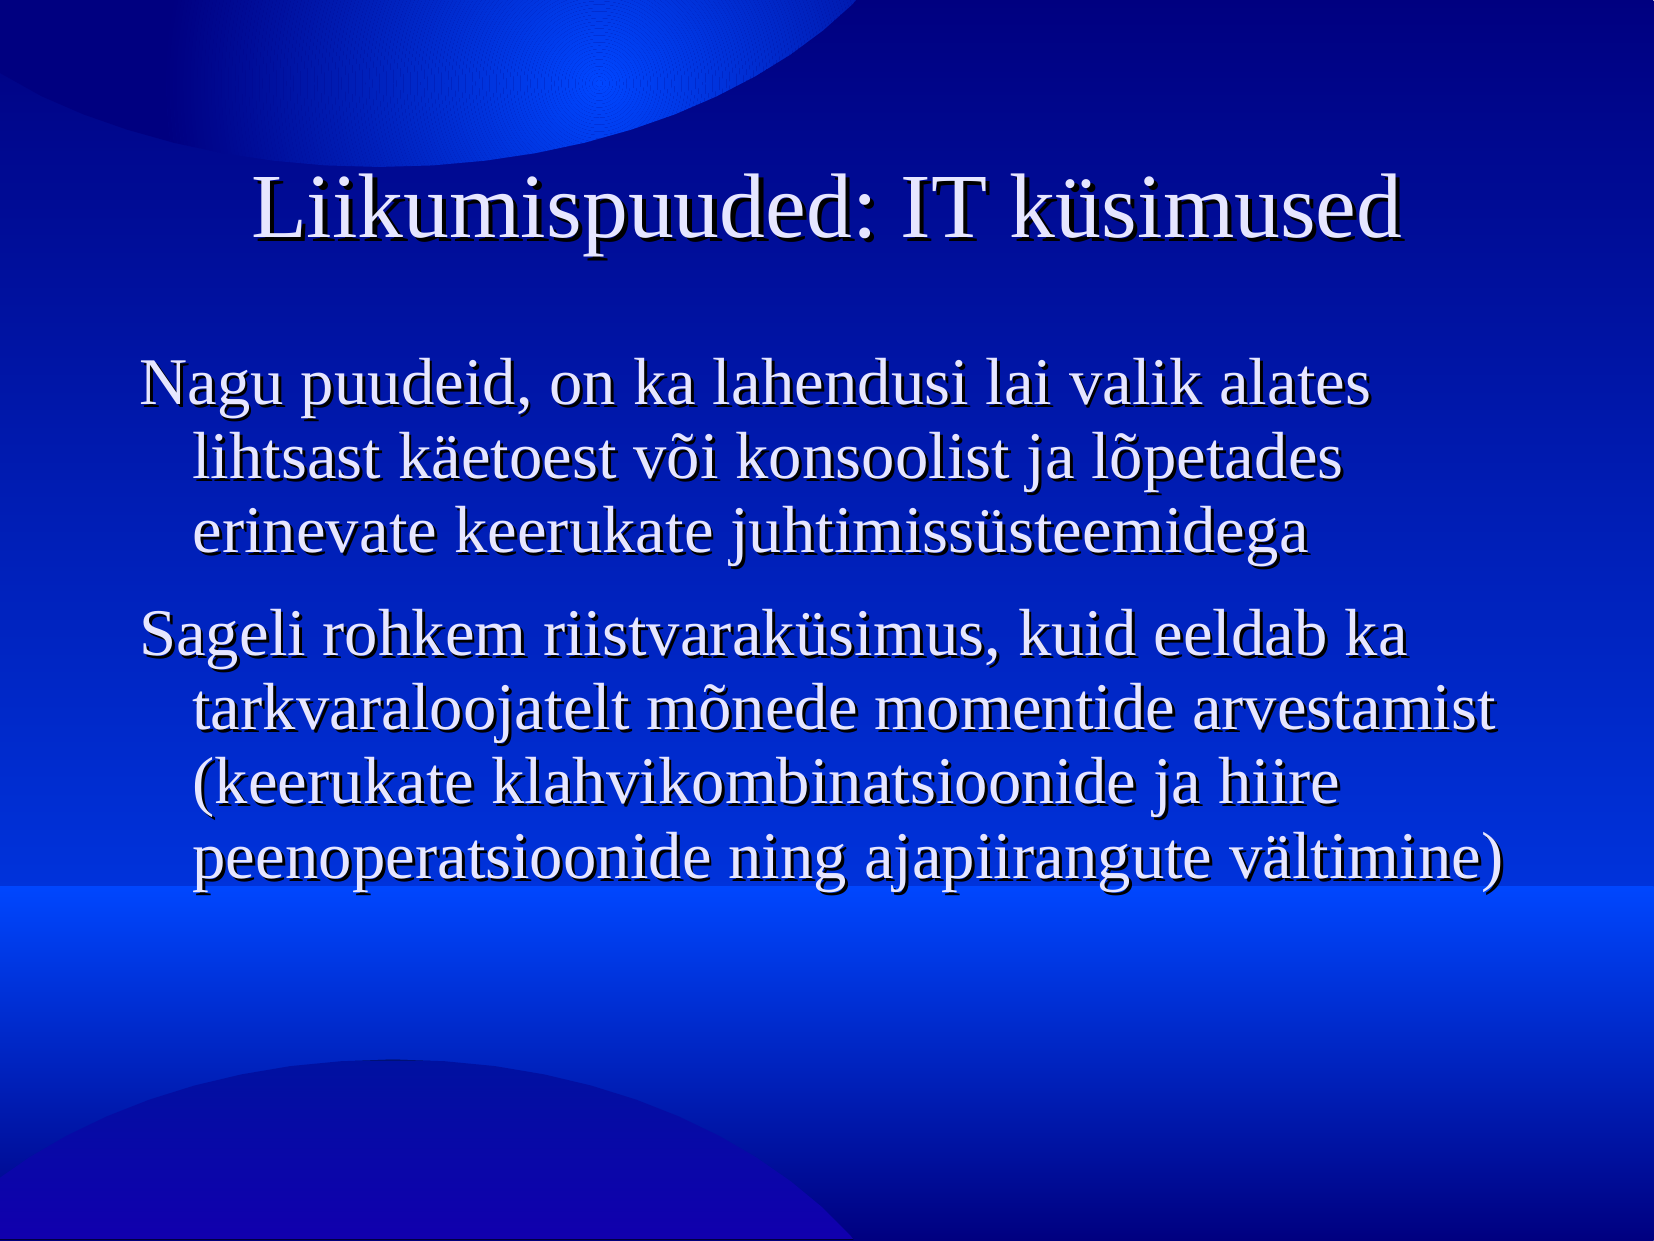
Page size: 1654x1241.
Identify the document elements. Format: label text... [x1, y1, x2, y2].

list Nagu puudeid, on ka lahendusi lai valik alates lihtsast käetoest või konsoolist ja lõpetades erinevate keerukate juhtimissüsteemidega Sageli rohkem riistvaraküsimus, kuid eeldab ka tarkvaraloojatelt mõnede momentide arvestamist (keerukate klahvikombinatsioonide ja hiire peenoperatsioonide ning ajapiirangute vältimine) [121, 344, 1534, 1127]
title Liikumispuuded: IT küsimused [121, 102, 1534, 311]
